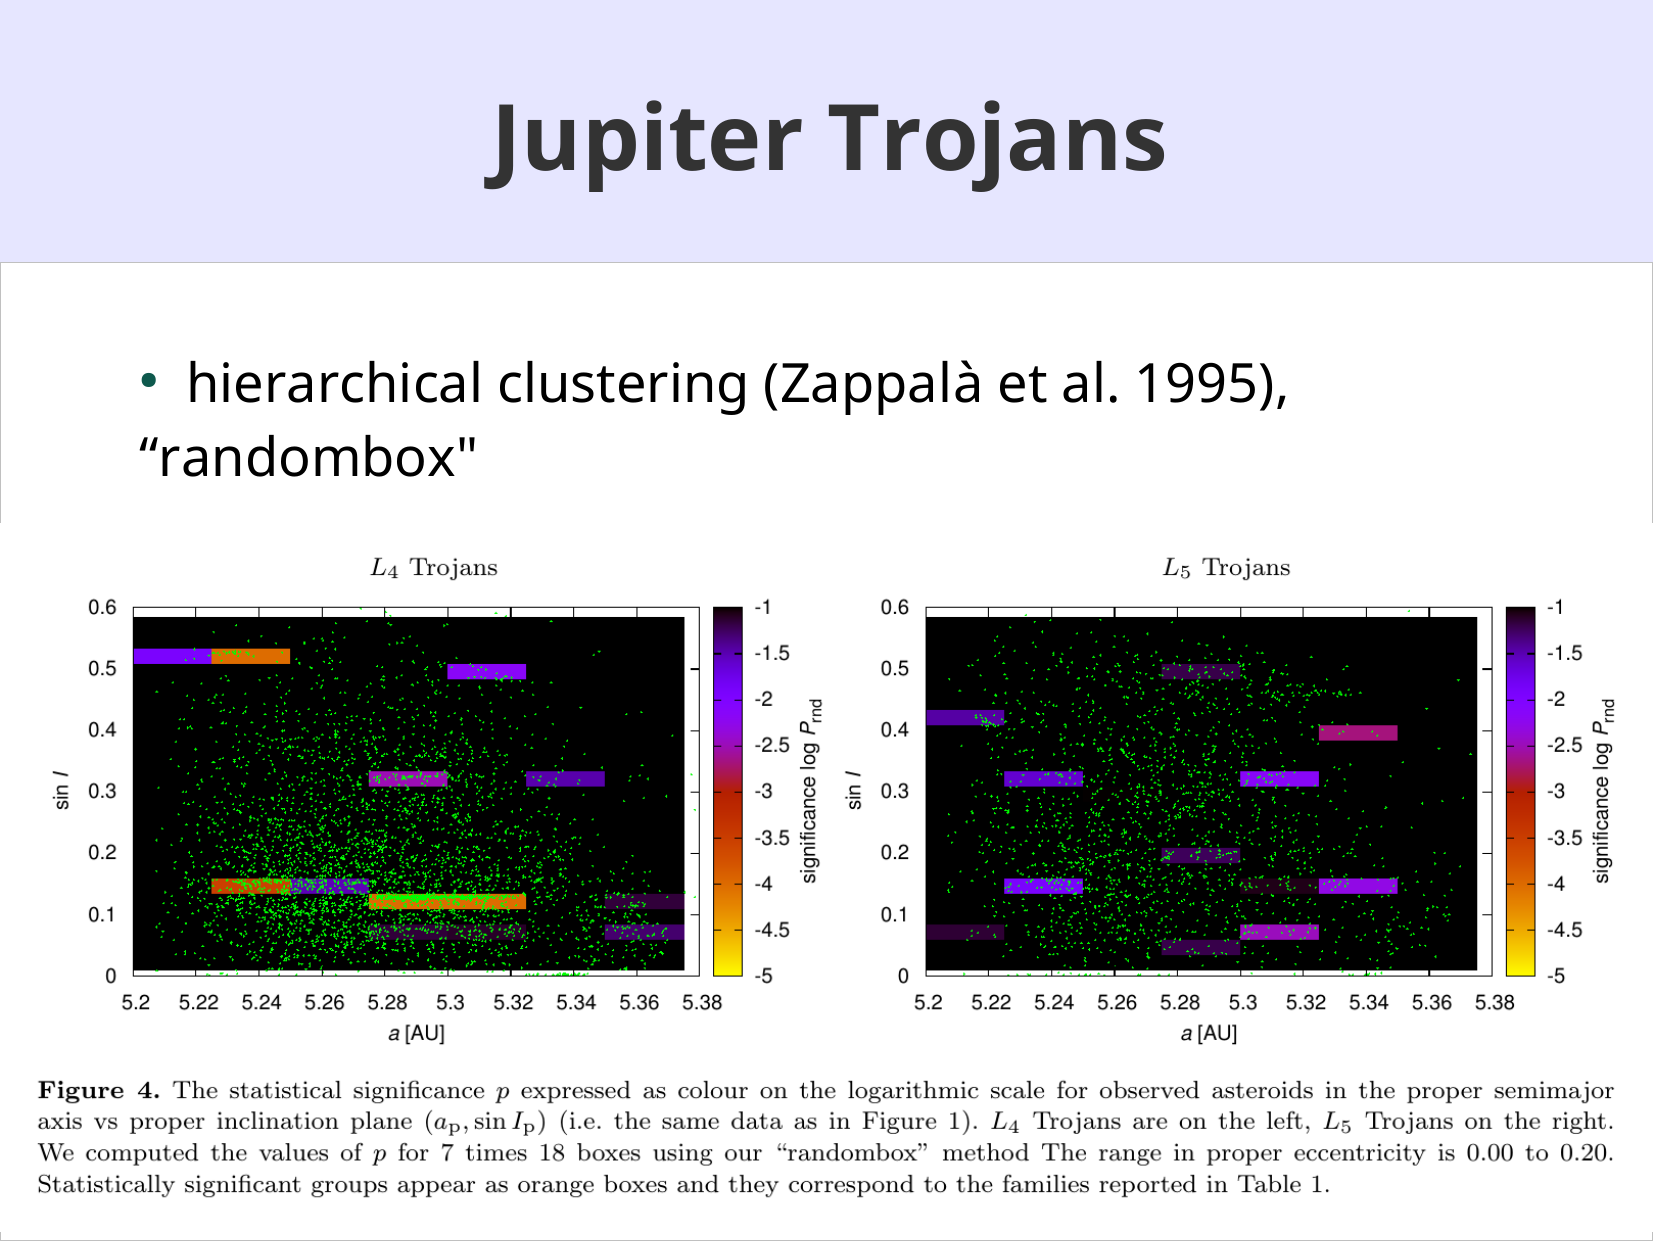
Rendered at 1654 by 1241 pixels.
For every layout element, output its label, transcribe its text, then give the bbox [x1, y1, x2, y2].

list hierarchical clustering (Zappalà et al. 1995), “randombox" families: Eurybates, Hektor, 1996 RJ, Arkesilaos & Ennomos, 2001 UV209 [121, 344, 1534, 523]
picture [0, 523, 1653, 1232]
title Jupiter Trojans [124, 31, 1536, 239]
